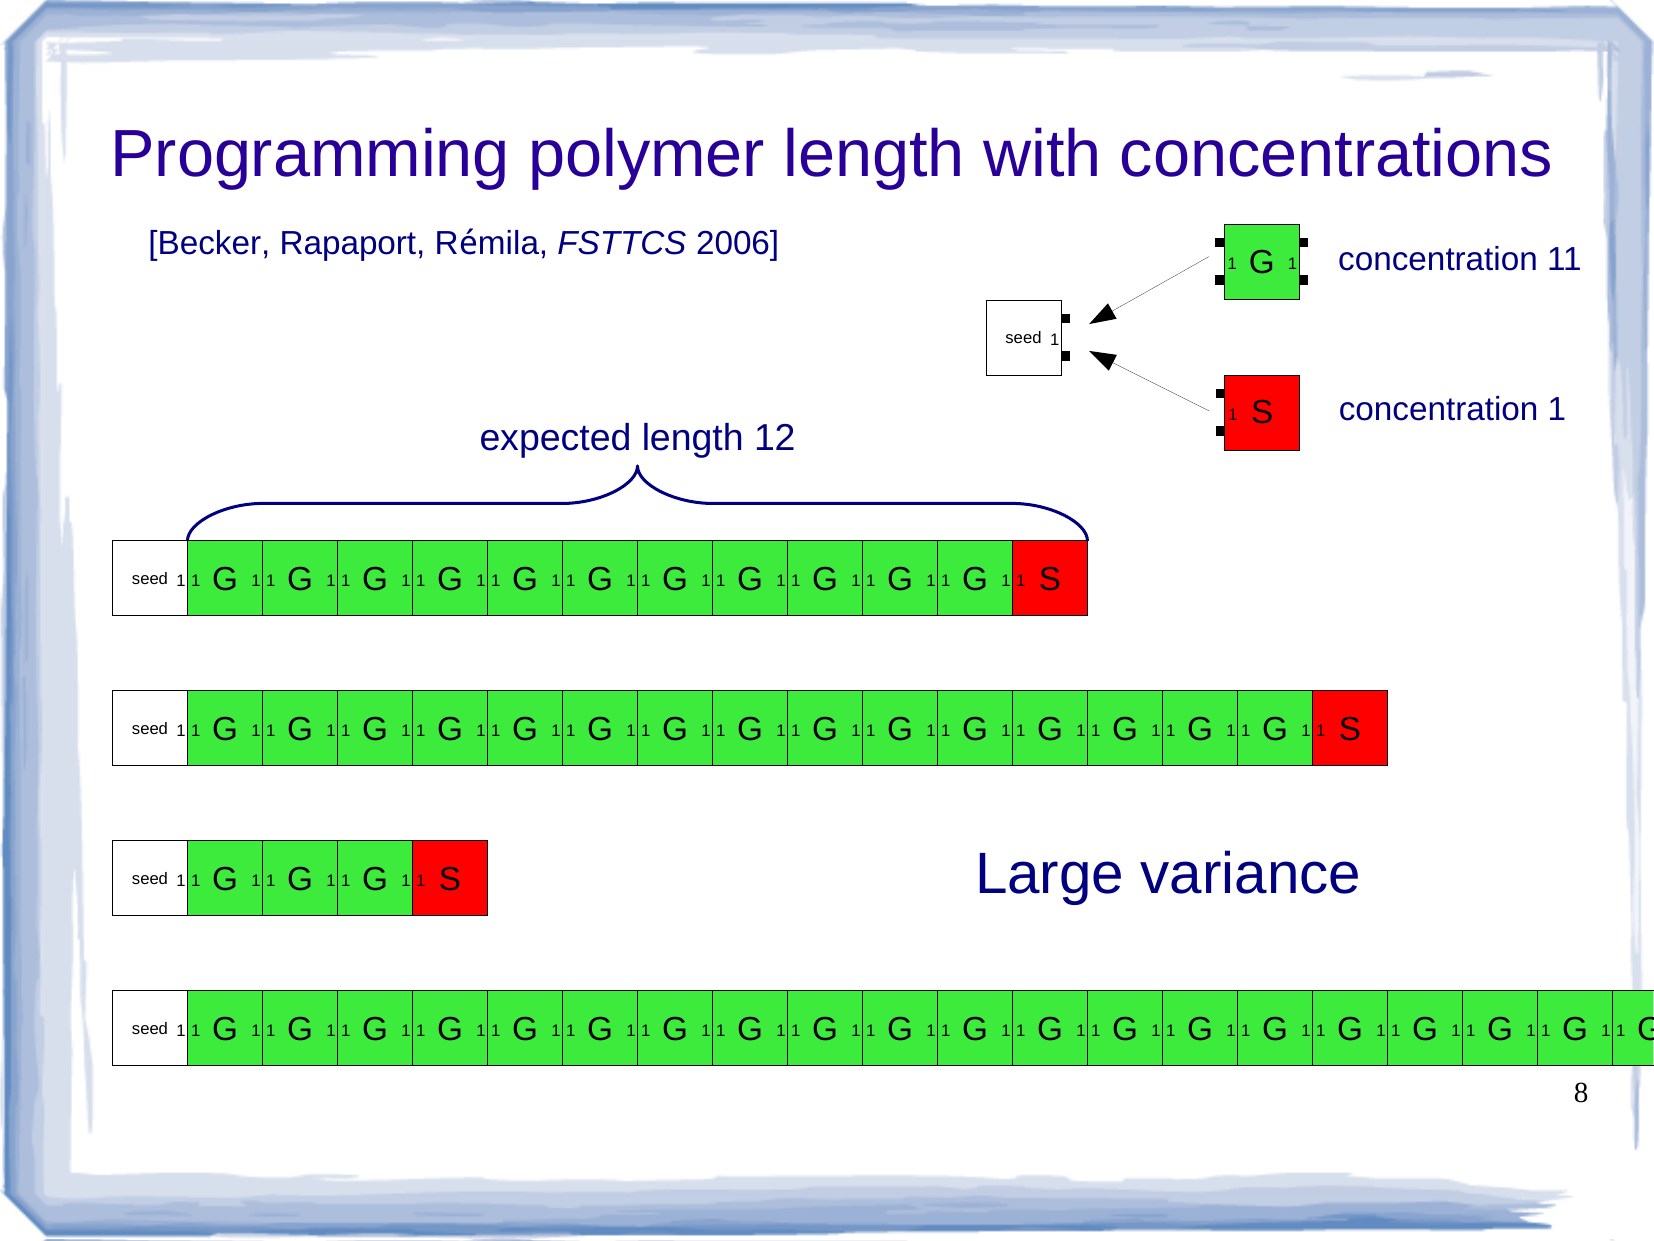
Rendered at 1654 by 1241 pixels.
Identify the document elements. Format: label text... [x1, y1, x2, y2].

text_box 1 [774, 569, 788, 592]
text_box 1 [1149, 1019, 1163, 1042]
text_box 1 [1299, 1019, 1313, 1042]
text_box 1 [564, 1019, 578, 1042]
text_box S [1313, 690, 1388, 766]
text_box 1 [564, 719, 578, 742]
text_box G [413, 540, 488, 616]
text_box 1 [714, 719, 728, 742]
text_box seed [112, 540, 187, 616]
text_box G [488, 990, 563, 1066]
text_box G [937, 990, 1013, 1066]
text_box 1 [1374, 1019, 1388, 1042]
text_box 1 [624, 569, 638, 592]
text_box 1 [1449, 1019, 1462, 1042]
text_box G [1313, 990, 1388, 1066]
text_box 1 [324, 719, 338, 742]
text_box 1 [414, 569, 428, 592]
text_box [Becker, Rapaport, Rémila, FSTTCS 2006] [148, 218, 826, 263]
text_box G [713, 540, 788, 616]
text_box 1 [474, 719, 488, 742]
text_box G [1224, 224, 1300, 300]
text_box 1 [414, 869, 428, 892]
text_box 1 [864, 719, 878, 742]
text_box 1 [939, 1019, 953, 1042]
text_box G [863, 990, 937, 1066]
text_box G [1238, 990, 1313, 1066]
text_box G [713, 690, 788, 766]
text_box 1 [1539, 1019, 1553, 1042]
text_box 1 [1149, 719, 1163, 742]
text_box 1 [1074, 719, 1088, 742]
text_box 1 [1014, 719, 1028, 742]
text_box 1 [714, 569, 728, 592]
text_box G [488, 540, 563, 616]
text_box G [638, 990, 713, 1066]
text_box 1 [339, 1019, 353, 1042]
text_box 1 [789, 1019, 803, 1042]
text_box G [563, 690, 638, 766]
text_box 1 [1225, 252, 1239, 275]
text_box 1 [1599, 1019, 1612, 1042]
text_box G [413, 690, 488, 766]
text_box 1 [639, 569, 653, 592]
title Programming polymer length with concentrations [45, 49, 1621, 257]
text_box 1 [549, 569, 563, 592]
text_box 1 [189, 869, 203, 892]
text_box [1062, 314, 1070, 323]
text_box 1 [864, 569, 878, 592]
text_box 1 [474, 569, 488, 592]
text_box G [263, 690, 338, 766]
text_box 1 [1048, 328, 1062, 351]
text_box [1216, 389, 1225, 398]
text_box 1 [774, 1019, 788, 1042]
text_box G [1163, 990, 1238, 1066]
text_box 1 [564, 569, 578, 592]
text_box G [713, 990, 788, 1066]
text_box G [1642, 1019, 1654, 1038]
text_box 1 [249, 569, 263, 592]
text_box seed [112, 690, 187, 766]
text_box 1 [174, 869, 187, 892]
text_box G [263, 840, 338, 916]
text_box G [938, 540, 1013, 616]
text_box concentration 1 [1323, 382, 1614, 435]
text_box 1 [1164, 719, 1178, 742]
text_box 1 [1074, 1019, 1088, 1042]
text_box concentration 11 [1323, 232, 1614, 286]
text_box G [187, 690, 263, 766]
text_box G [413, 990, 488, 1066]
text_box G [1088, 990, 1163, 1066]
text_box G [338, 540, 413, 616]
text_box G [1388, 990, 1462, 1066]
text_box 1 [924, 1019, 937, 1042]
text_box 1 [339, 869, 353, 892]
text_box 1 [864, 1019, 878, 1042]
text_box 1 [1314, 719, 1328, 753]
text_box [1215, 238, 1225, 247]
text_box G [1163, 690, 1238, 766]
text_box 1 [714, 1019, 728, 1042]
text_box 1 [189, 569, 203, 592]
text_box 1 [1226, 403, 1240, 426]
text_box G [788, 990, 863, 1066]
text_box 1 [1286, 252, 1300, 275]
text_box [1299, 238, 1308, 247]
text_box 1 [849, 569, 863, 592]
text_box G [788, 690, 863, 766]
text_box 1 [399, 719, 413, 742]
picture [0, 0, 1654, 1241]
text_box 1 [699, 1019, 713, 1042]
text_box 1 [1524, 1019, 1537, 1042]
text_box 1 [549, 719, 563, 742]
text_box 1 [324, 1019, 338, 1042]
text_box 1 [1389, 1019, 1403, 1042]
text_box G [563, 990, 638, 1066]
text_box G [338, 690, 413, 766]
text_box expected length 12 [450, 409, 826, 466]
text_box [1299, 275, 1308, 285]
text_box 1 [489, 1019, 503, 1042]
text_box G [1537, 990, 1612, 1066]
text_box 1 [699, 719, 713, 742]
text_box 1 [189, 719, 203, 742]
text_box 1 [1224, 719, 1238, 742]
text_box 1 [189, 1019, 203, 1042]
text_box [1061, 351, 1070, 361]
text_box seed [986, 300, 1062, 376]
text_box 1 [1014, 1019, 1028, 1042]
text_box 1 [489, 719, 503, 742]
text_box 1 [399, 869, 413, 892]
text_box 1 [174, 1019, 187, 1042]
text_box 1 [474, 1019, 488, 1042]
text_box 1 [999, 569, 1013, 592]
text_box 1 [699, 569, 713, 592]
text_box 1 [489, 569, 503, 592]
text_box 1 [414, 719, 428, 742]
text_box 1 [849, 719, 863, 742]
text_box 1 [624, 1019, 638, 1042]
text_box 1 [939, 569, 953, 592]
text_box 1 [1164, 1019, 1178, 1042]
text_box G [1013, 990, 1088, 1066]
text_box G [638, 690, 713, 766]
text_box 1 [924, 719, 937, 742]
text_box 1 [264, 569, 278, 592]
text_box S [1013, 540, 1088, 616]
text_box 1 [1089, 1019, 1103, 1042]
text_box 1 [264, 1019, 278, 1042]
text_box G [263, 540, 338, 616]
text_box 1 [339, 719, 353, 742]
text_box 1 [1614, 1019, 1628, 1042]
text_box 1 [324, 569, 338, 592]
text_box 1 [399, 1019, 413, 1042]
text_box G [1462, 990, 1537, 1066]
text_box seed [112, 840, 187, 916]
text_box 1 [264, 869, 278, 892]
text_box 1 [639, 1019, 653, 1042]
text_box 1 [789, 569, 803, 592]
text_box 1 [1014, 569, 1028, 592]
text_box G [263, 990, 338, 1066]
text_box G [1013, 690, 1088, 766]
text_box 1 [1239, 1019, 1253, 1042]
text_box 1 [924, 569, 938, 592]
text_box G [638, 540, 713, 616]
text_box seed [112, 990, 187, 1066]
text_box 1 [1239, 719, 1253, 742]
text_box S [413, 840, 488, 916]
text_box G [563, 540, 638, 616]
text_box 1 [399, 569, 413, 592]
text_box G [187, 540, 263, 616]
text_box 1 [639, 719, 653, 742]
text_box 1 [789, 719, 803, 742]
text_box G [338, 840, 413, 916]
text_box 1 [339, 569, 353, 592]
text_box 1 [264, 719, 278, 742]
text_box 1 [999, 1019, 1013, 1042]
text_box G [1612, 990, 1654, 1066]
text_box 1 [1314, 1019, 1328, 1042]
text_box G [937, 690, 1013, 766]
text_box 1 [1299, 719, 1313, 742]
text_box 1 [1089, 719, 1103, 742]
text_box G [863, 540, 938, 616]
text_box [1215, 275, 1225, 285]
text_box 1 [549, 1019, 563, 1042]
text_box G [187, 990, 263, 1066]
text_box G [338, 990, 413, 1066]
text_box 1 [249, 869, 263, 892]
text_box 1 [174, 569, 187, 592]
list Large variance [975, 840, 1388, 907]
text_box 1 [999, 719, 1013, 742]
text_box 1 [774, 719, 788, 742]
text_box 1 [624, 719, 638, 742]
text_box G [788, 540, 863, 616]
text_box G [187, 840, 263, 916]
text_box G [863, 690, 937, 766]
text_box 1 [1224, 1019, 1238, 1042]
text_box 1 [174, 719, 187, 742]
text_box G [1088, 690, 1163, 766]
text_box 1 [414, 1019, 428, 1042]
text_box S [1224, 375, 1300, 451]
text_box G [488, 690, 563, 766]
text_box 1 [849, 1019, 863, 1042]
text_box G [1238, 690, 1313, 766]
text_box 1 [249, 1019, 263, 1042]
text_box 1 [939, 719, 953, 742]
text_box 1 [1464, 1019, 1478, 1042]
text_box [1216, 426, 1225, 436]
text_box 1 [249, 719, 263, 742]
text_box 1 [324, 869, 338, 892]
